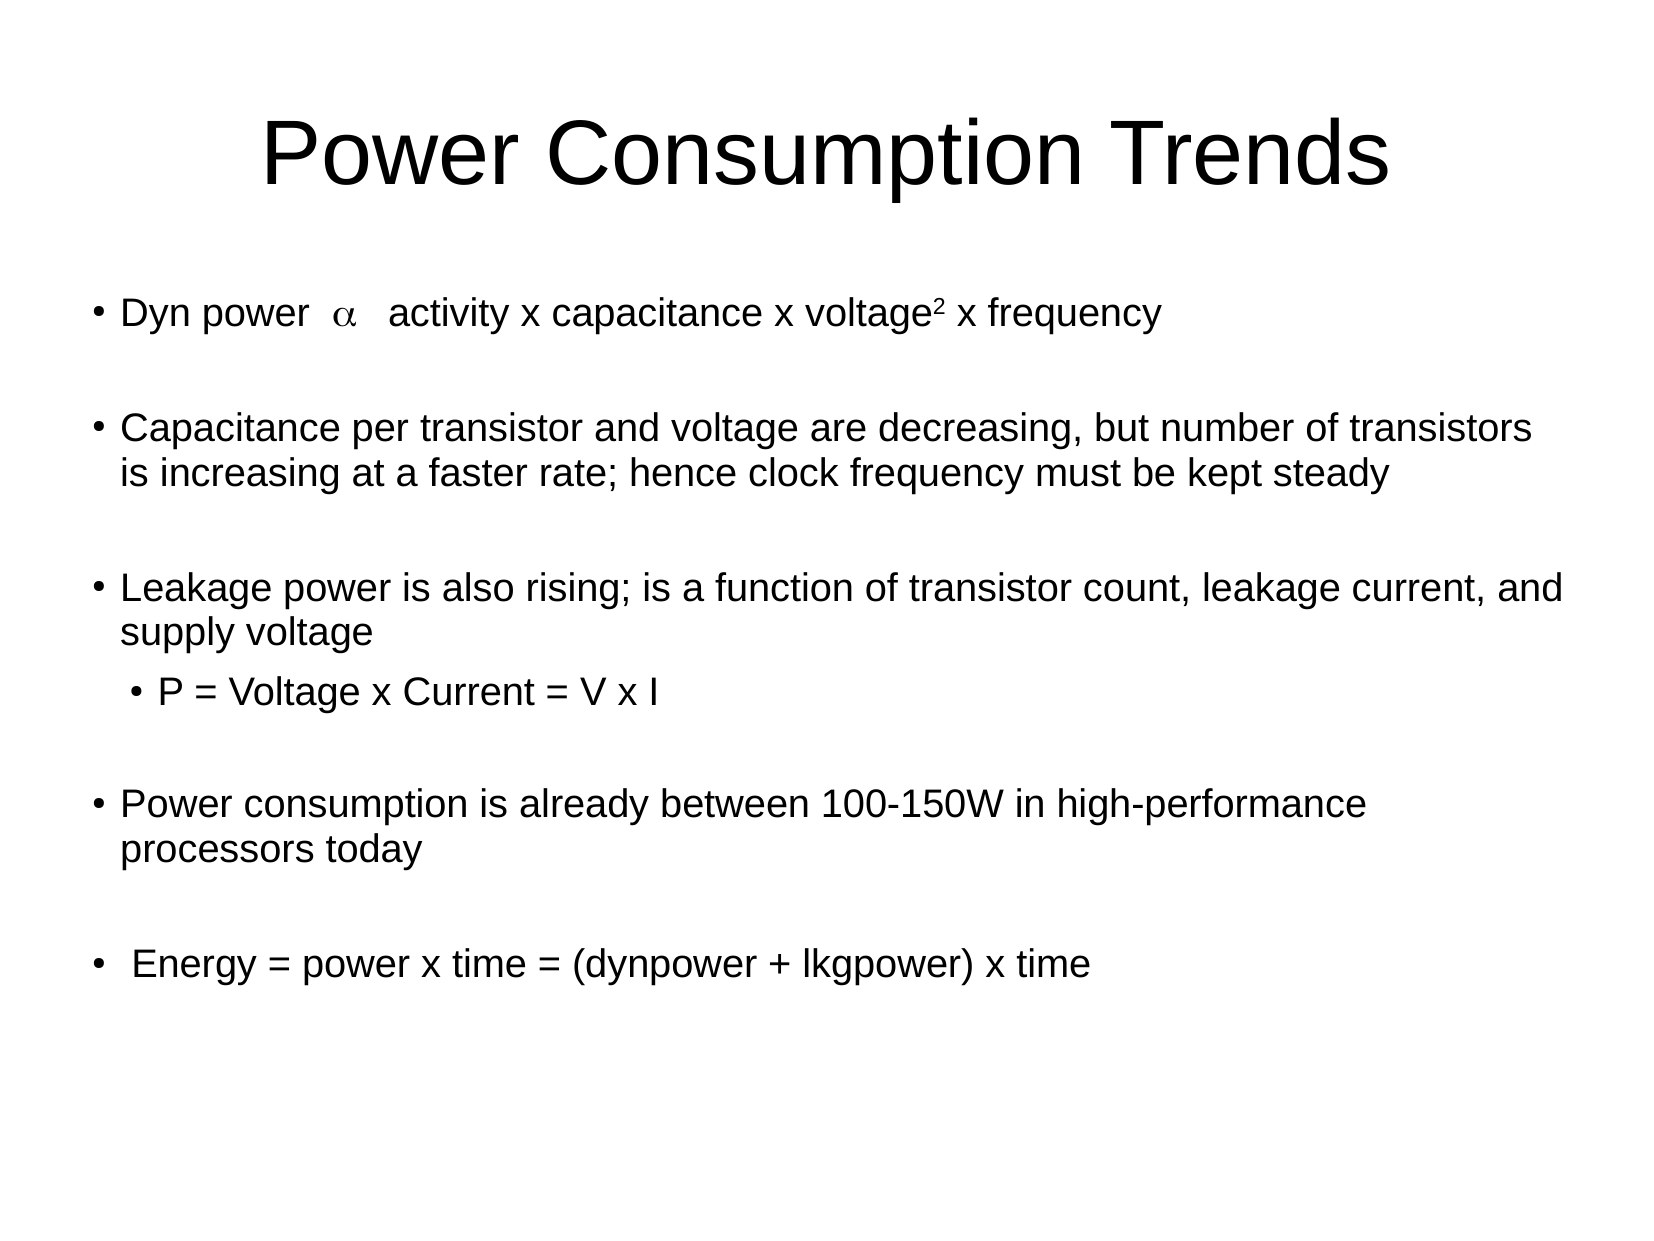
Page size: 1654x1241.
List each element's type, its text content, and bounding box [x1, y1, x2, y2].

list Dyn power  activity x capacitance x voltage2 x frequency Capacitance per transistor and voltage are decreasing, but number of transistors is increasing at a faster rate; hence clock frequency must be kept steady Leakage power is also rising; is a function of transistor count, leakage current, and supply voltage P = Voltage x Current = V x I Power consumption is already between 100-150W in high-performance processors today Energy = power x time = (dynpower + lkgpower) x time [82, 290, 1571, 1010]
title Power Consumption Trends [82, 101, 1571, 205]
